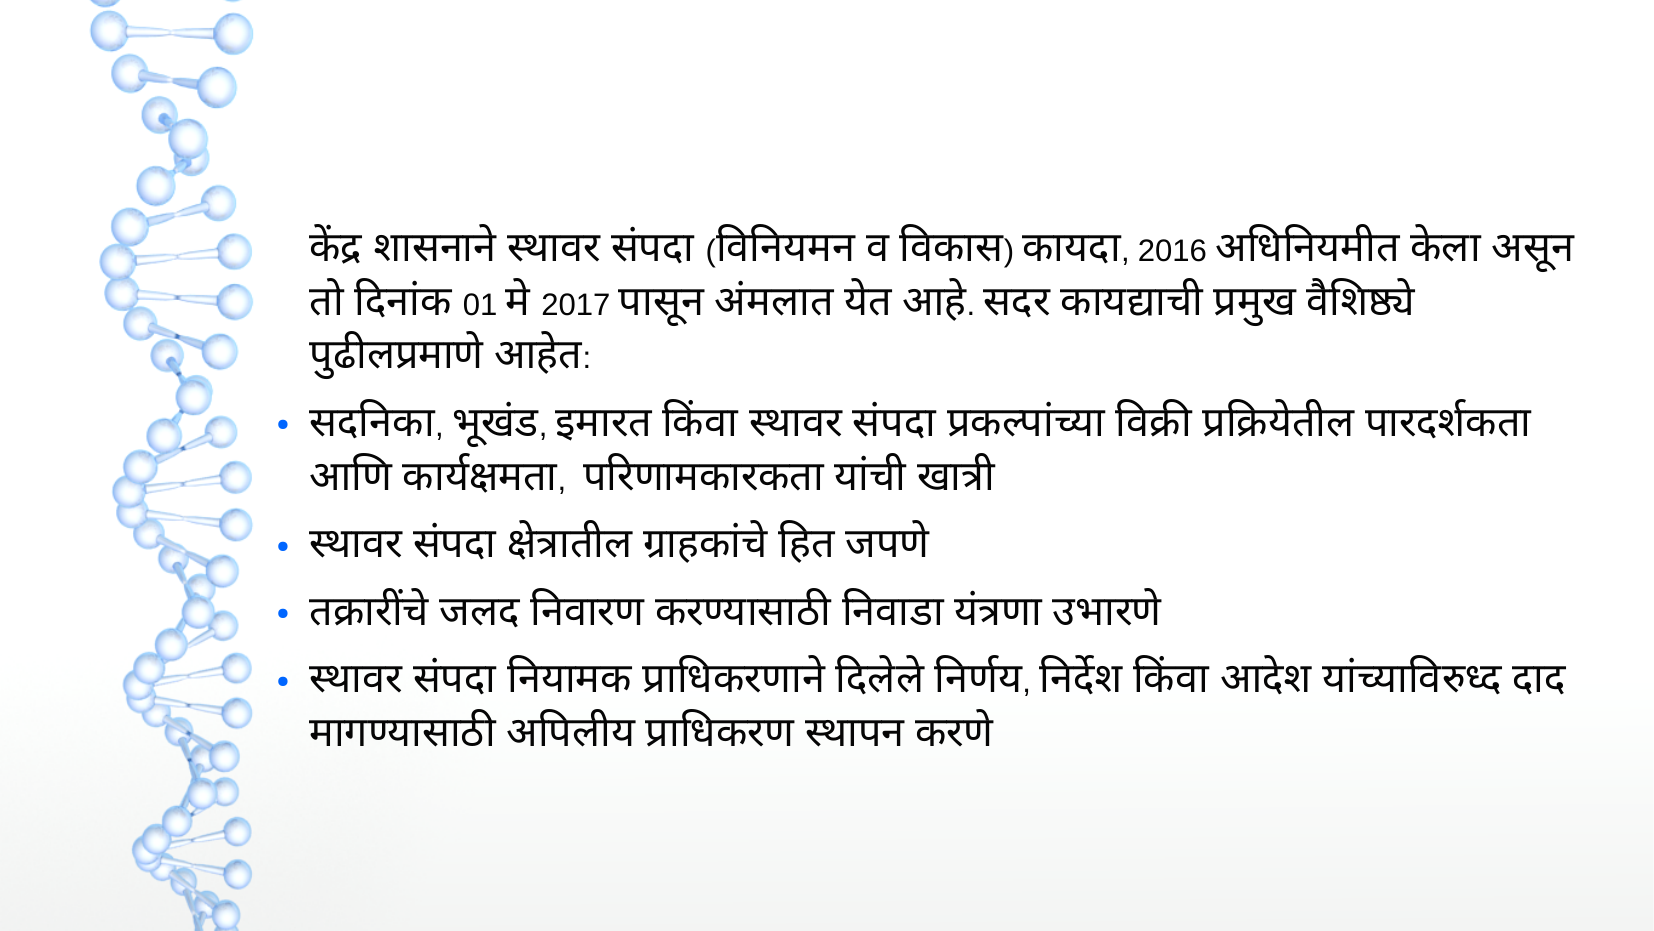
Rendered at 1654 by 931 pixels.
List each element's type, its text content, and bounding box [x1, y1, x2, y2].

picture [0, 0, 1654, 931]
list केंद्र शासनाने स्थावर संपदा (विनियमन व विकास) कायदा, 2016 अधिनियमीत केला असून तो दिनांक 01 मे 2017 पासून अंमलात येत आहे. सदर कायद्याची प्रमुख वैशिष्ठ्ये पुढीलप्रमाणे आहेत: सदनिका, भूखंड, इमारत किंवा स्थावर संपदा प्रकल्पांच्या विक्री प्रक्रियेतील पारदर्शकता आणि कार्यक्षमता, परिणामकारकता यांची खात्री स्थावर संपदा क्षेत्रातील ग्राहकांचे हित जपणे तक्रारींचे जलद निवारण करण्यासाठी निवाडा यंत्रणा उभारणे स्थावर संपदा नियामक प्राधिकरणाने दिलेले निर्णय, निर्देश किंवा आदेश यांच्याविरुध्द दाद मागण्यासाठी अपिलीय प्राधिकरण स्थापन करणे [265, 224, 1595, 764]
